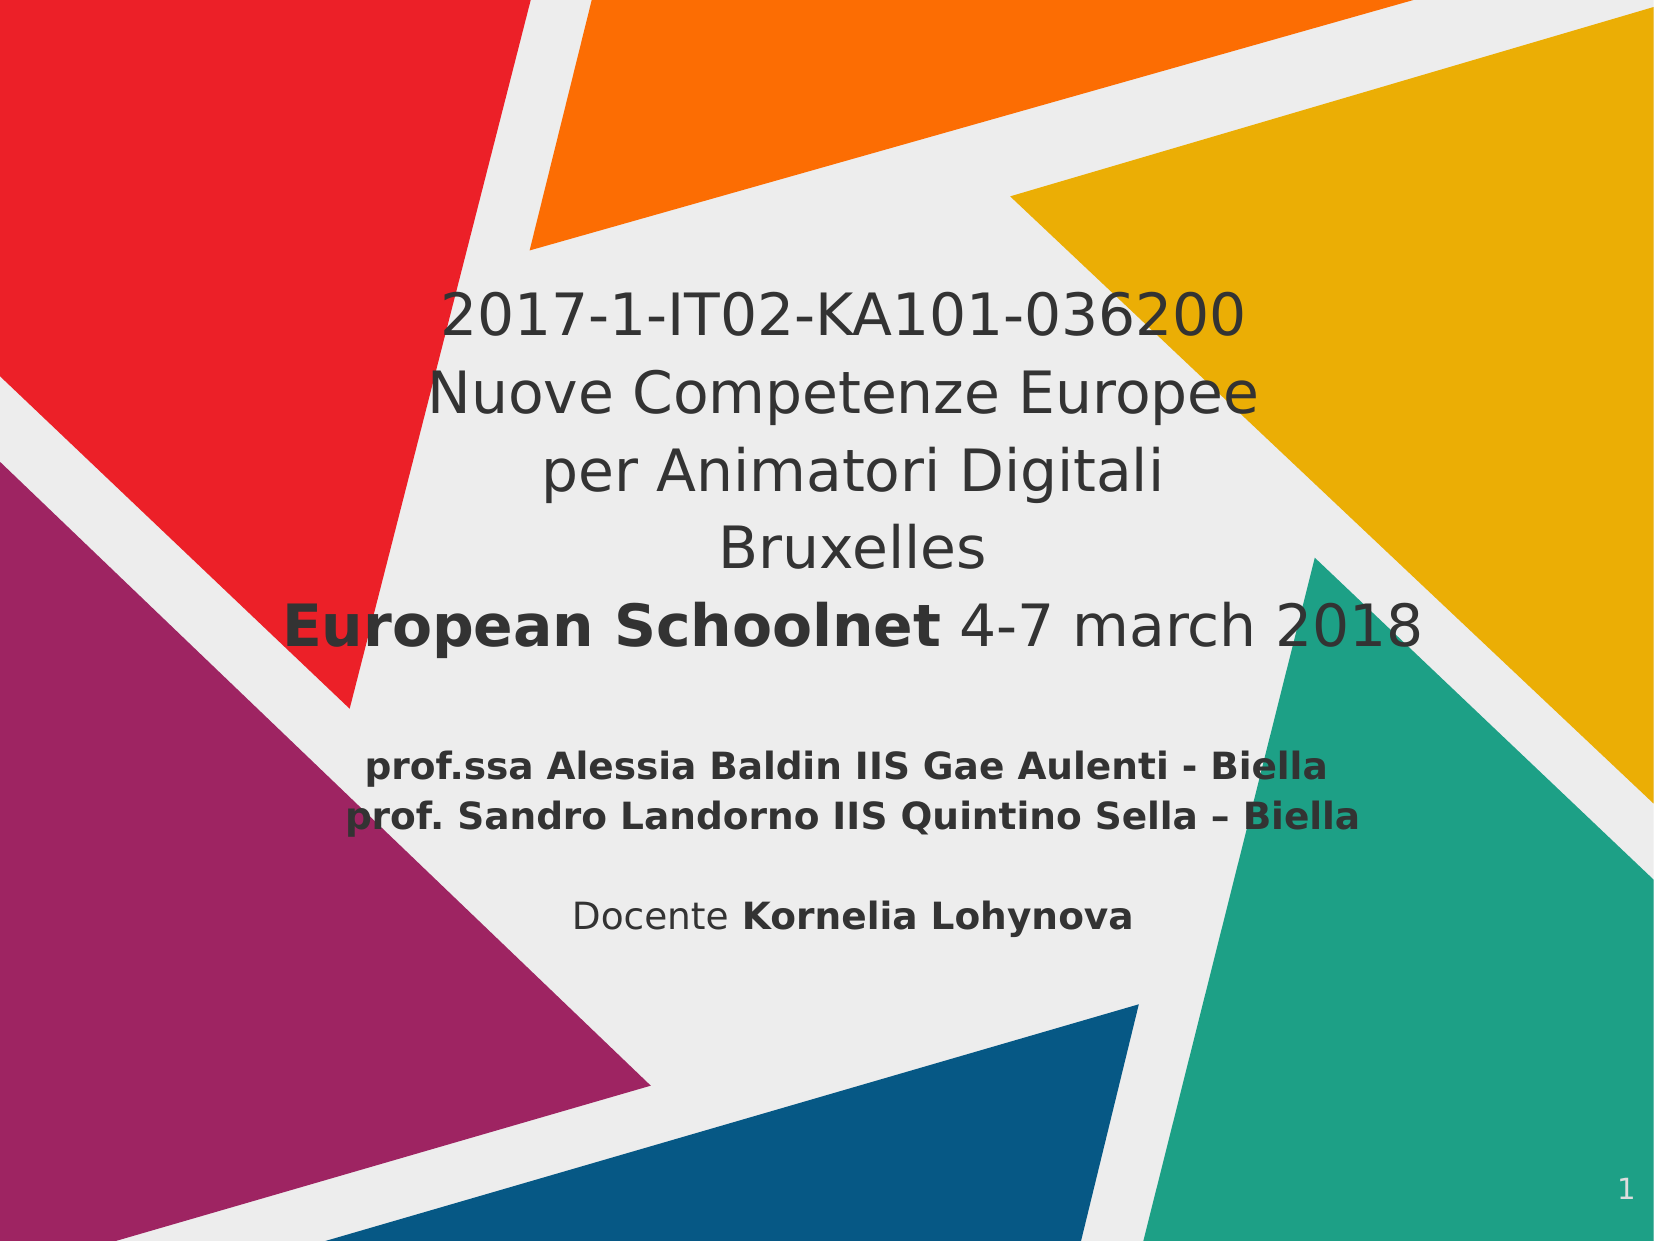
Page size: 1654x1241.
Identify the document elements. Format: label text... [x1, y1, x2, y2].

title 2017-1-IT02-KA101-036200 Nuove Competenze Europee per Animatori Digitali Bruxelles European Schoolnet 4-7 march 2018 prof.ssa Alessia Baldin IIS Gae Aulenti - Biella prof. Sandro Landorno IIS Quintino Sella – Biella Docente Kornelia Lohynova [205, 271, 1501, 983]
